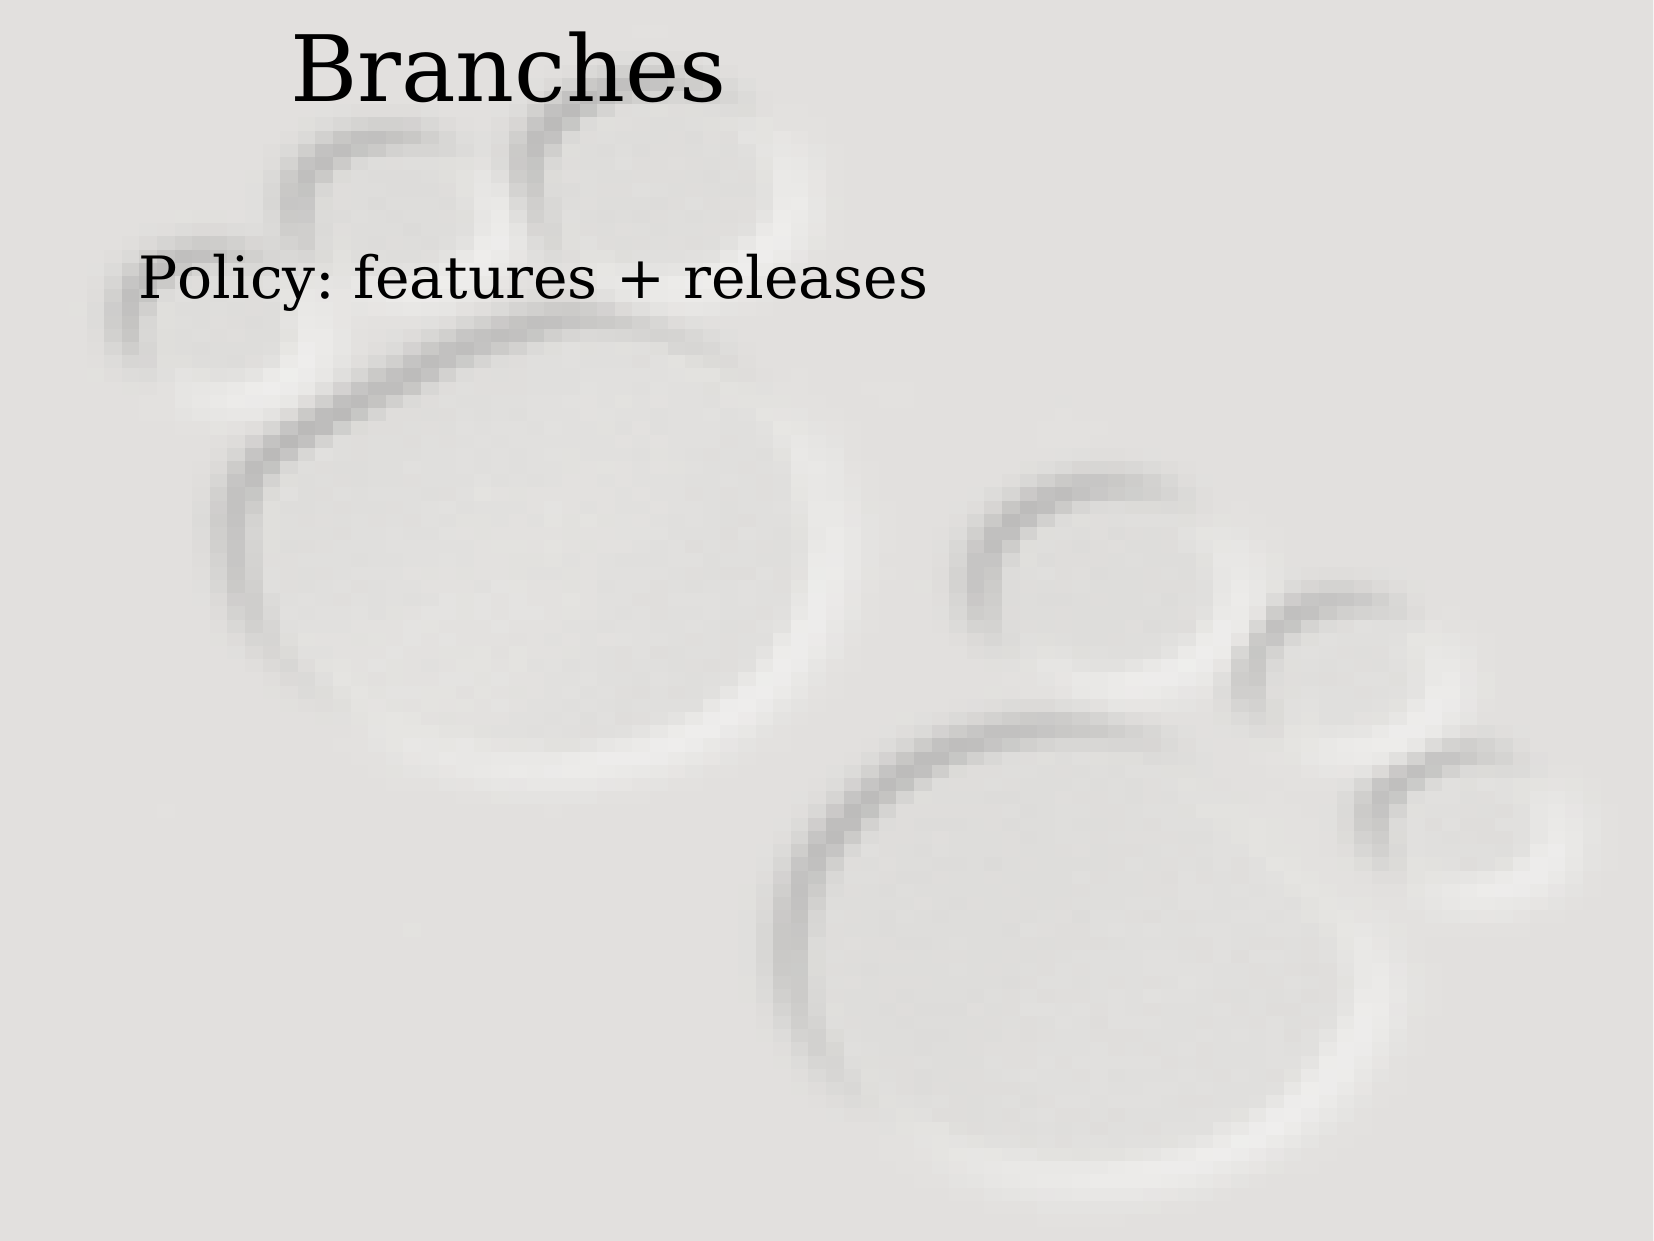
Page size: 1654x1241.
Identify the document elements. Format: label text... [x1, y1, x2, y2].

list Policy: features + releases [105, 220, 1585, 1075]
picture [0, 0, 1654, 1241]
title Branches [275, 12, 1585, 136]
